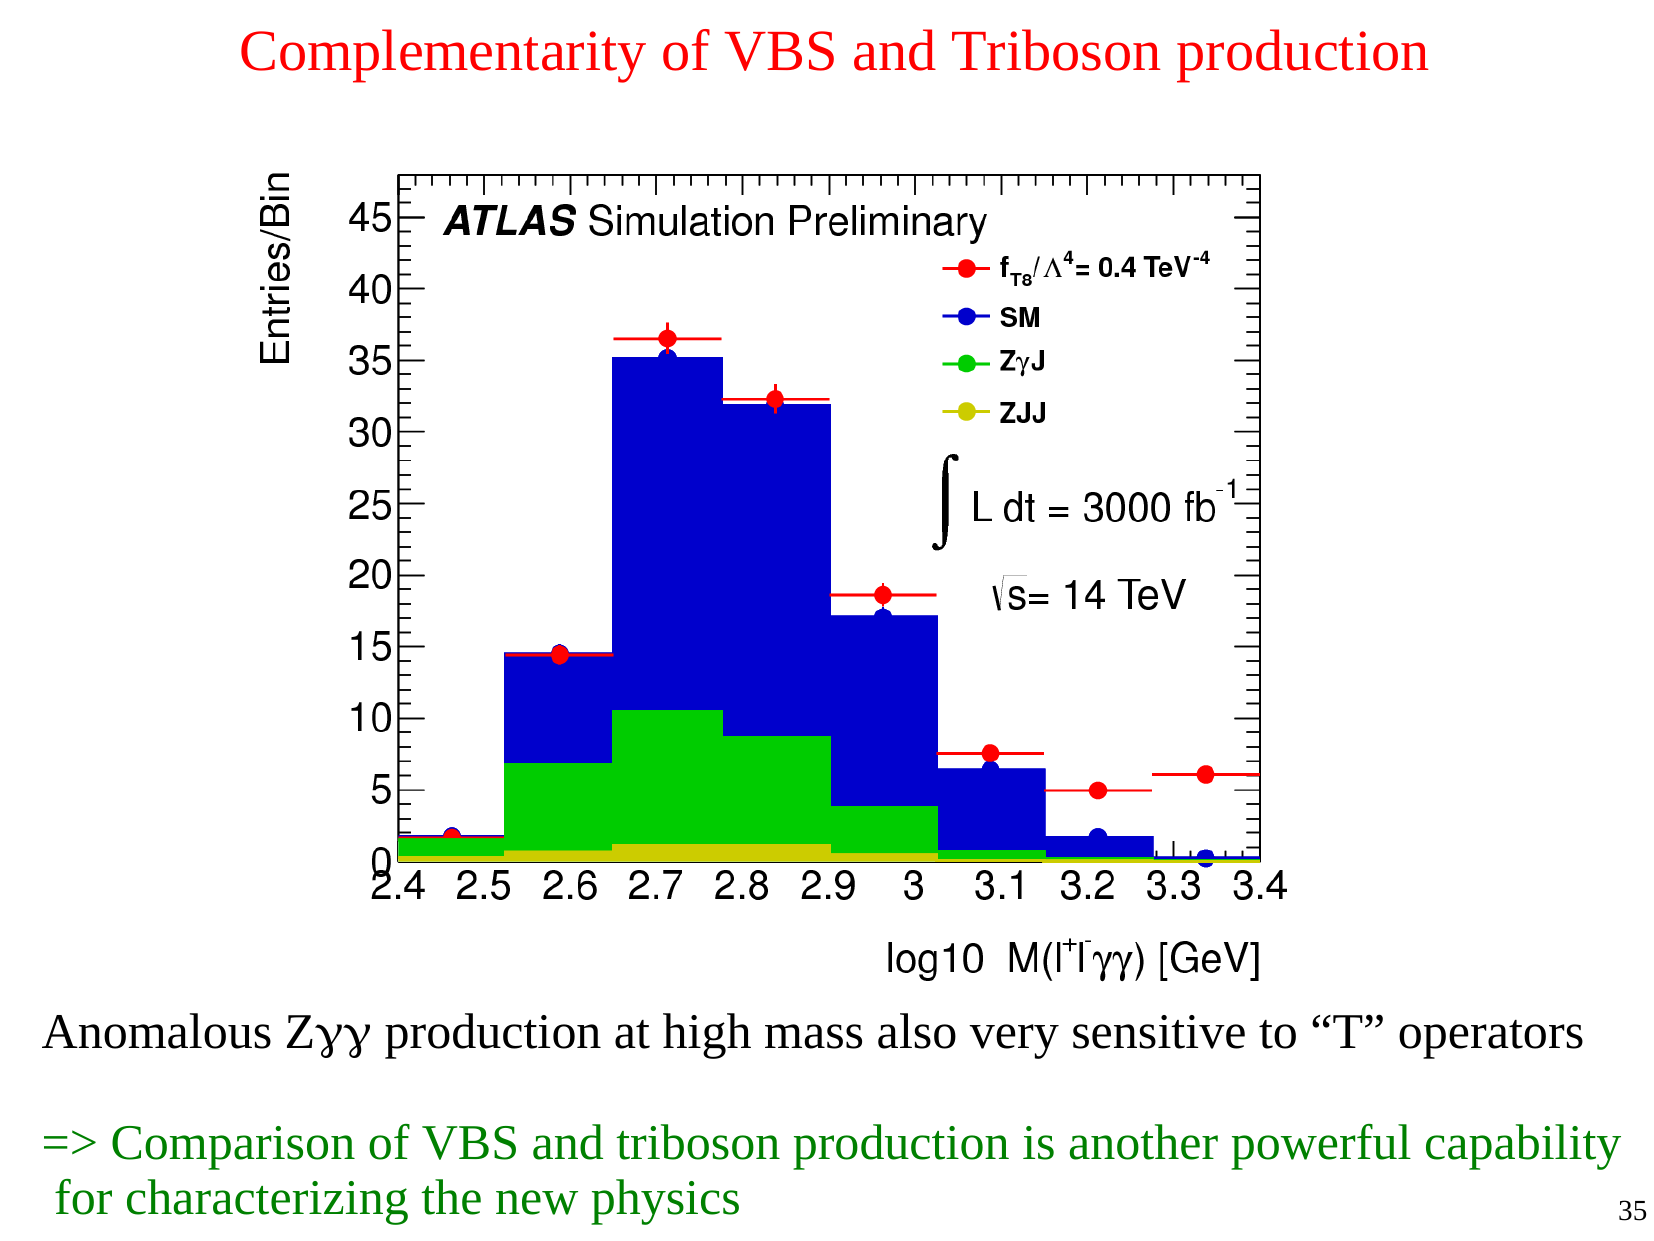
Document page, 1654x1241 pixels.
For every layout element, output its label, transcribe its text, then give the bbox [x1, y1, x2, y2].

picture [223, 131, 1314, 1000]
title Complementarity of VBS and Triboson production [128, 0, 1541, 144]
text_box Anomalous Zγγ production at high mass also very sensitive to “T” operators => Comparison of VBS and triboson production is another powerful capability for characterizing the new physics [41, 1004, 1620, 1230]
